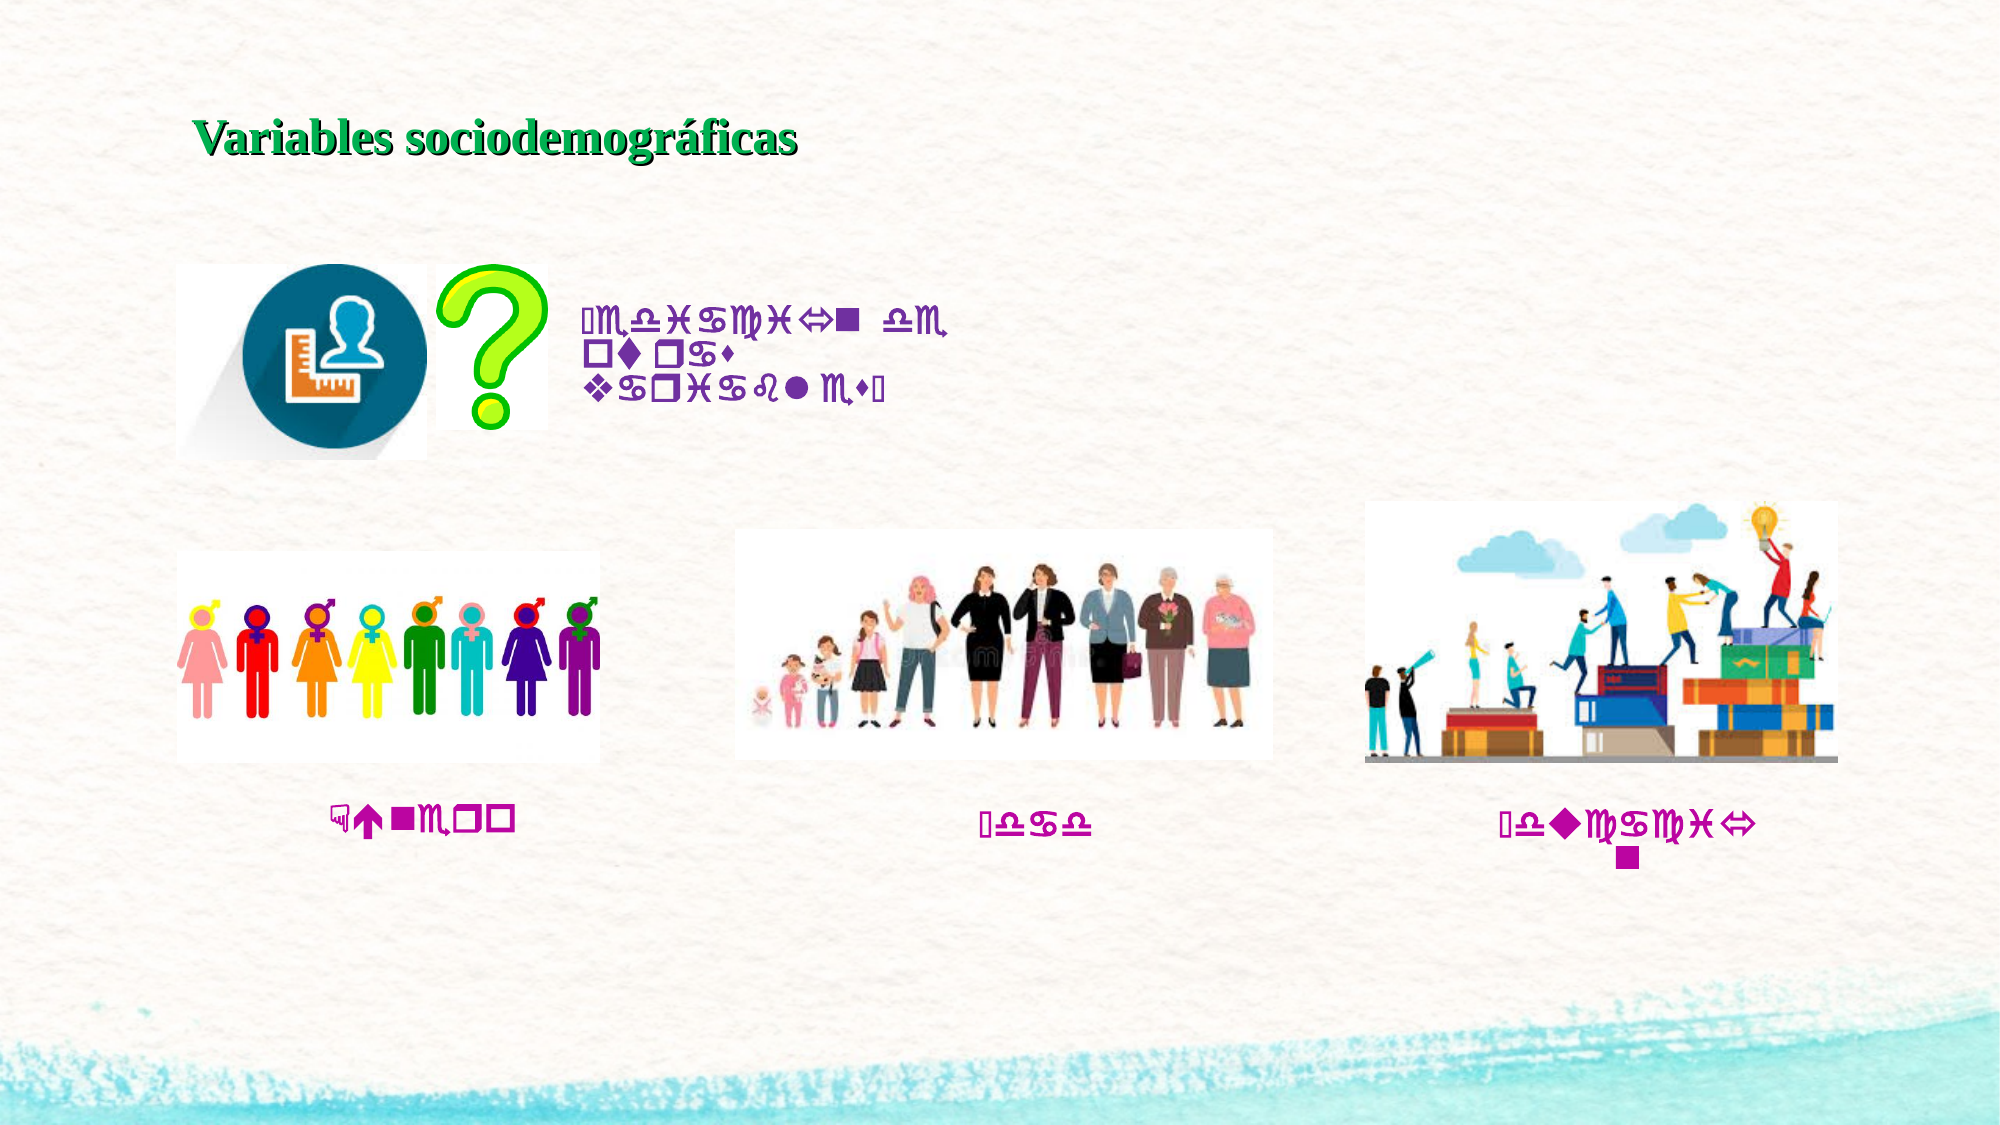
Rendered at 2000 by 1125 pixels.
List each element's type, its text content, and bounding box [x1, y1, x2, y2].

picture [0, 0, 2000, 1125]
text_box Edad [892, 803, 1180, 865]
text_box Variables sociodemográficas [176, 101, 894, 178]
text_box Mediación de otras variables. [566, 299, 1004, 406]
text_box Género [279, 798, 567, 860]
text_box Educación [1484, 803, 1772, 865]
